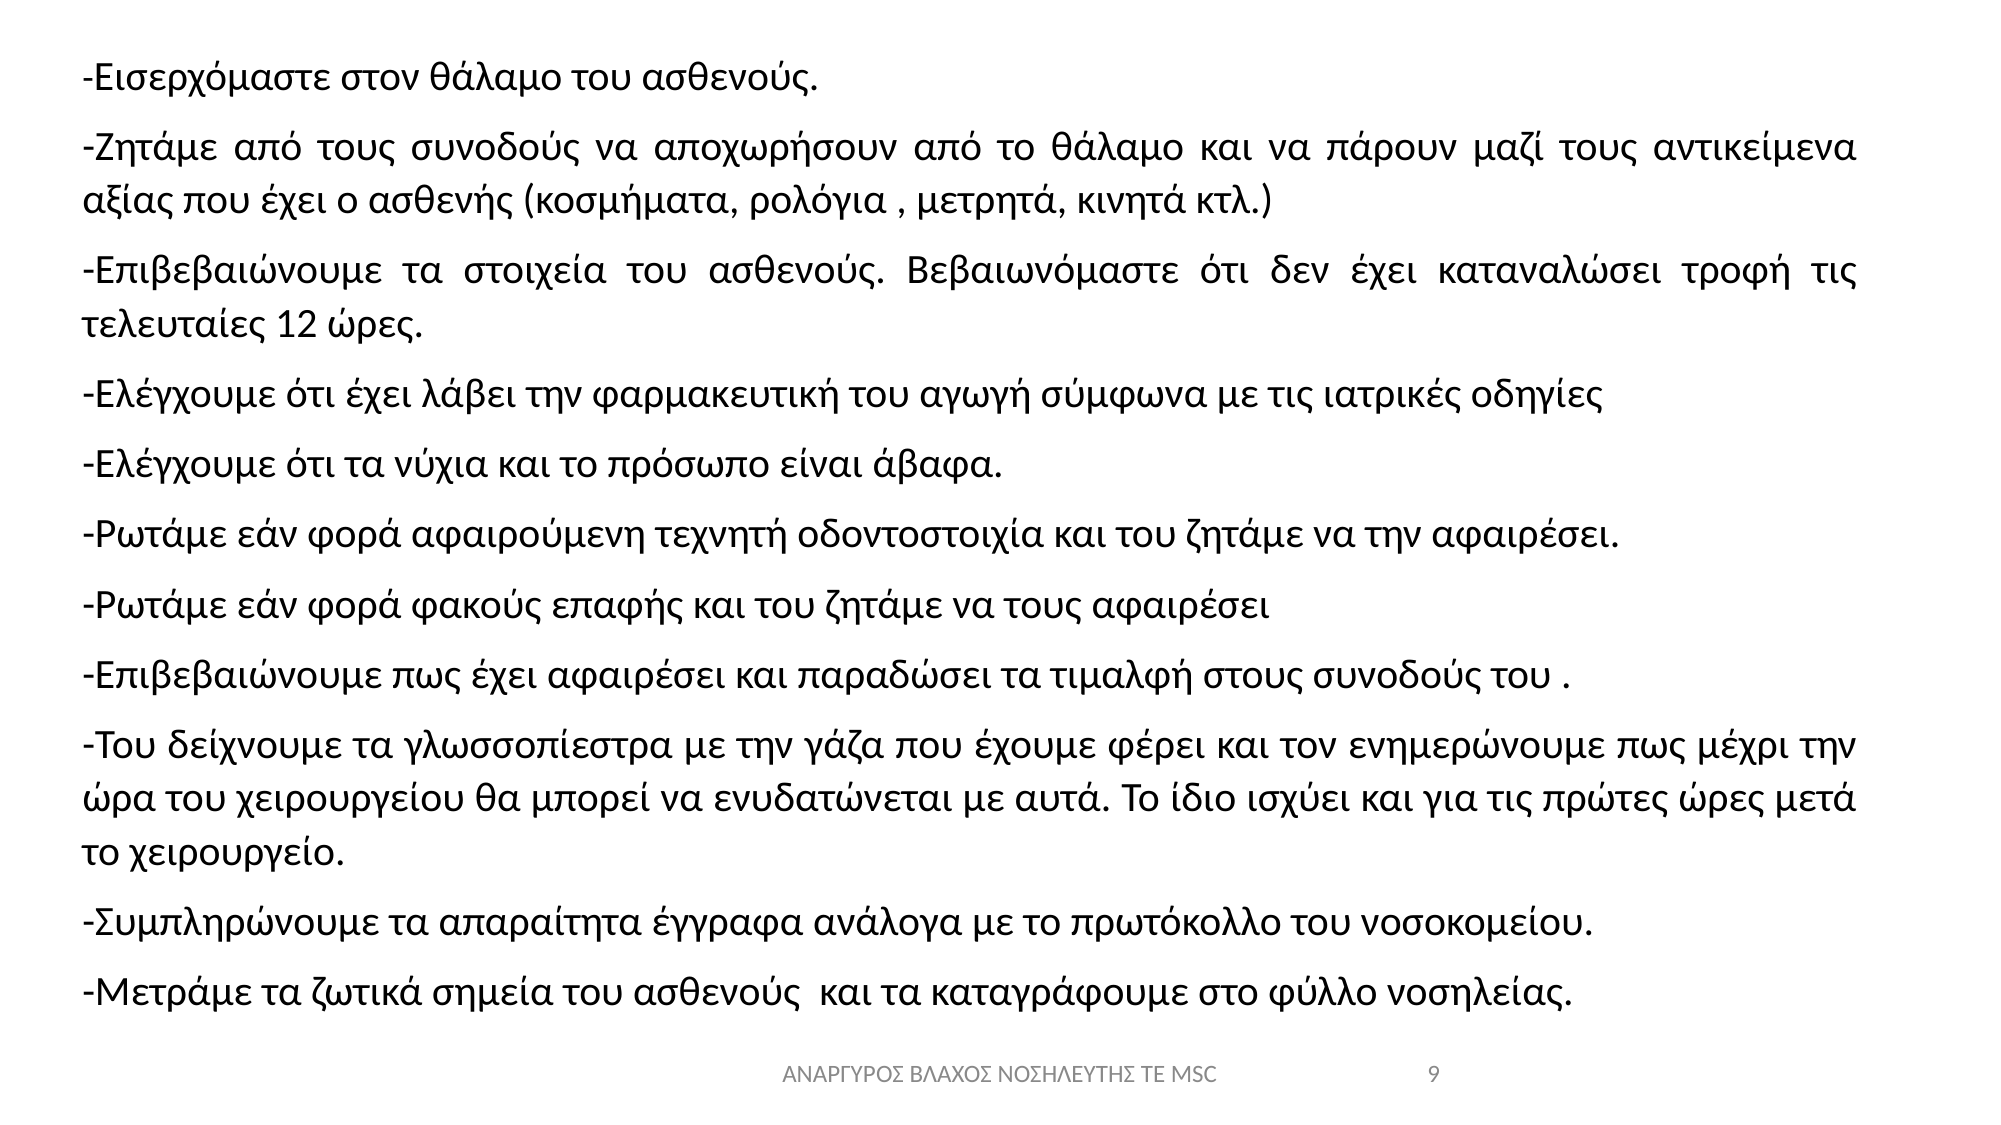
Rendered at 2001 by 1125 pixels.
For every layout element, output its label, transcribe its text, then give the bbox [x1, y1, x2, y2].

text_box -Εισερχόμαστε στον θάλαμο του ασθενούς. -Ζητάμε από τους συνοδούς να αποχωρήσουν από το θάλαμο και να πάρουν μαζί τους αντικείμενα αξίας που έχει ο ασθενής (κοσμήματα, ρολόγια , μετρητά, κινητά κτλ.) -Επιβεβαιώνουμε τα στοιχεία του ασθενούς. Βεβαιωνόμαστε ότι δεν έχει καταναλώσει τροφή τις τελευταίες 12 ώρες. -Ελέγχουμε ότι έχει λάβει την φαρμακευτική του αγωγή σύμφωνα με τις ιατρικές οδηγίες -Ελέγχουμε ότι τα νύχια και το πρόσωπο είναι άβαφα. -Ρωτάμε εάν φορά αφαιρούμενη τεχνητή οδοντοστοιχία και του ζητάμε να την αφαιρέσει. -Ρωτάμε εάν φορά φακούς επαφής και του ζητάμε να τους αφαιρέσει -Επιβεβαιώνουμε πως έχει αφαιρέσει και παραδώσει τα τιμαλφή στους συνοδούς του . -Του δείχνουμε τα γλωσσοπίεστρα με την γάζα που έχουμε φέρει και τον ενημερώνουμε πως μέχρι την ώρα του χειρουργείου θα μπορεί να ενυδατώνεται με αυτά. Το ίδιο ισχύει και για τις πρώτες ώρες μετά το χειρουργείο. -Συμπληρώνουμε τα απαραίτητα έγγραφα ανάλογα με το πρωτόκολλο του νοσοκομείου. -Μετράμε τα ζωτικά σημεία του ασθενούς και τα καταγράφουμε στο φύλλο νοσηλείας. [67, 37, 1880, 1125]
